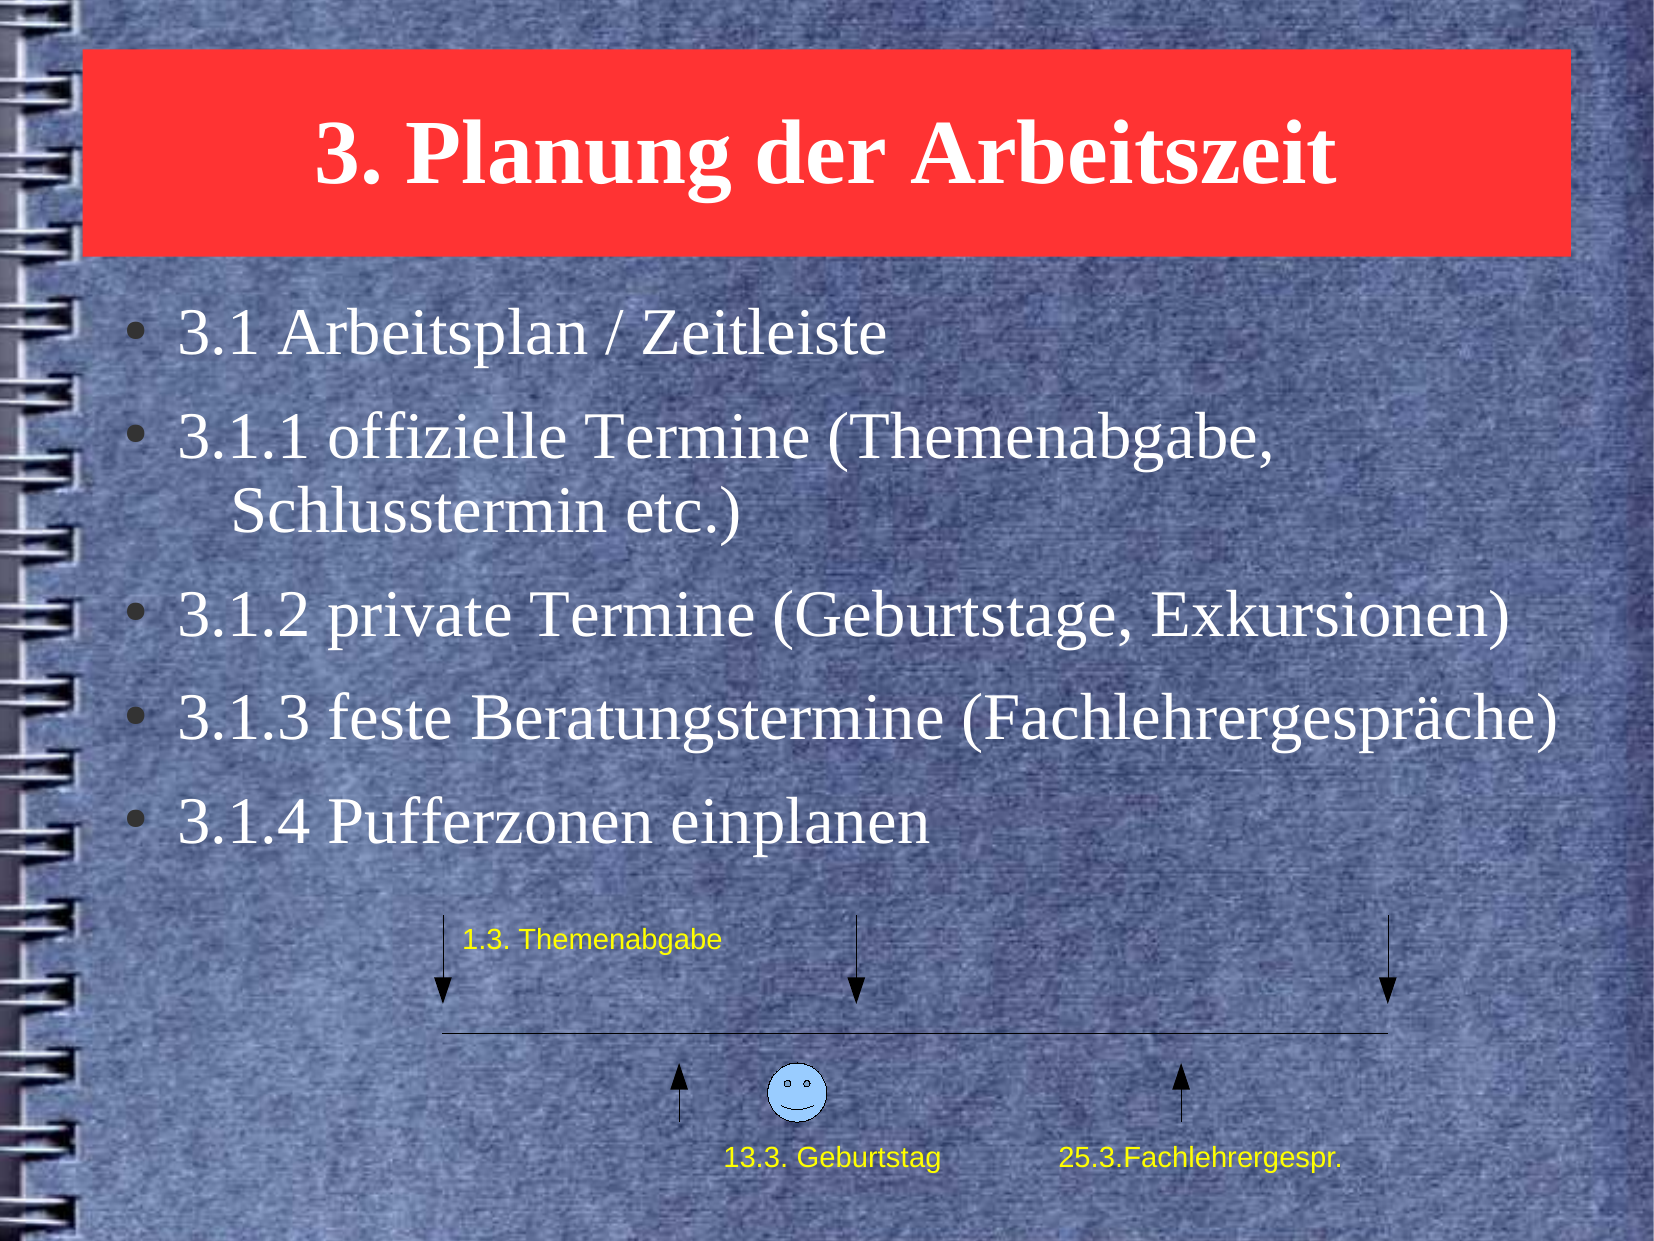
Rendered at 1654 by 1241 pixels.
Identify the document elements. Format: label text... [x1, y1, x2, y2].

text_box [767, 1062, 827, 1123]
text_box 1.3. Themenabgabe [447, 915, 739, 963]
text_box 13.3. Geburtstag [708, 1133, 957, 1182]
picture [0, 0, 1654, 1241]
title 3. Planung der Arbeitszeit [82, 49, 1571, 257]
text_box 25.3.Fachlehrergespr. [1043, 1133, 1359, 1182]
list 3.1 Arbeitsplan / Zeitleiste 3.1.1 offizielle Termine (Themenabgabe, Schlusstermin etc.) 3.1.2 private Termine (Geburtstage, Exkursionen) 3.1.3 feste Beratungstermine (Fachlehrergespräche) 3.1.4 Pufferzonen einplanen [88, 295, 1577, 874]
